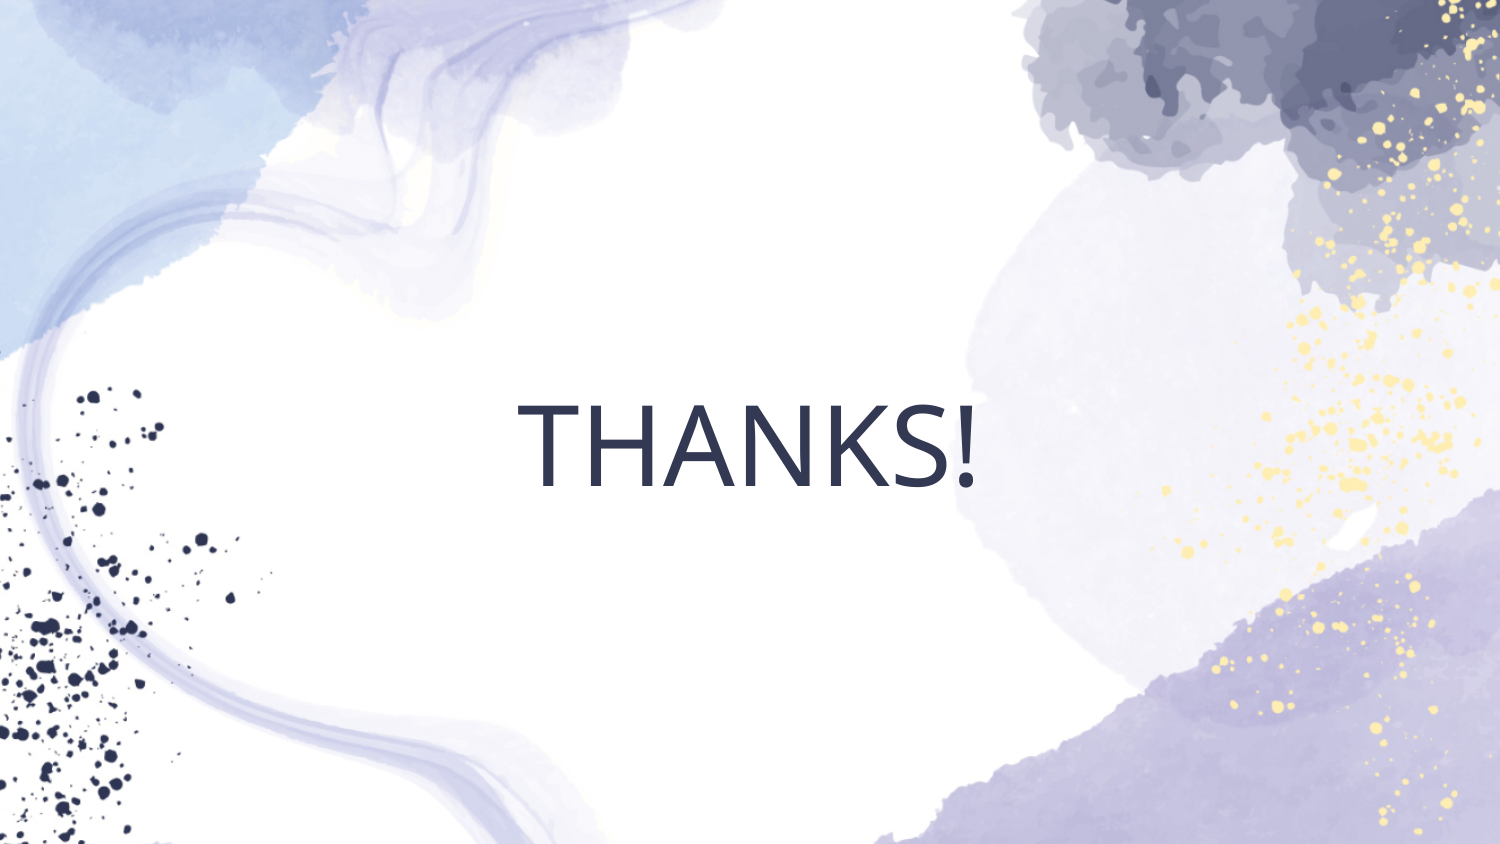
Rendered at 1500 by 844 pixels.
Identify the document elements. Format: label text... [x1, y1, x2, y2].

text_box THANKS! [473, 359, 1028, 485]
